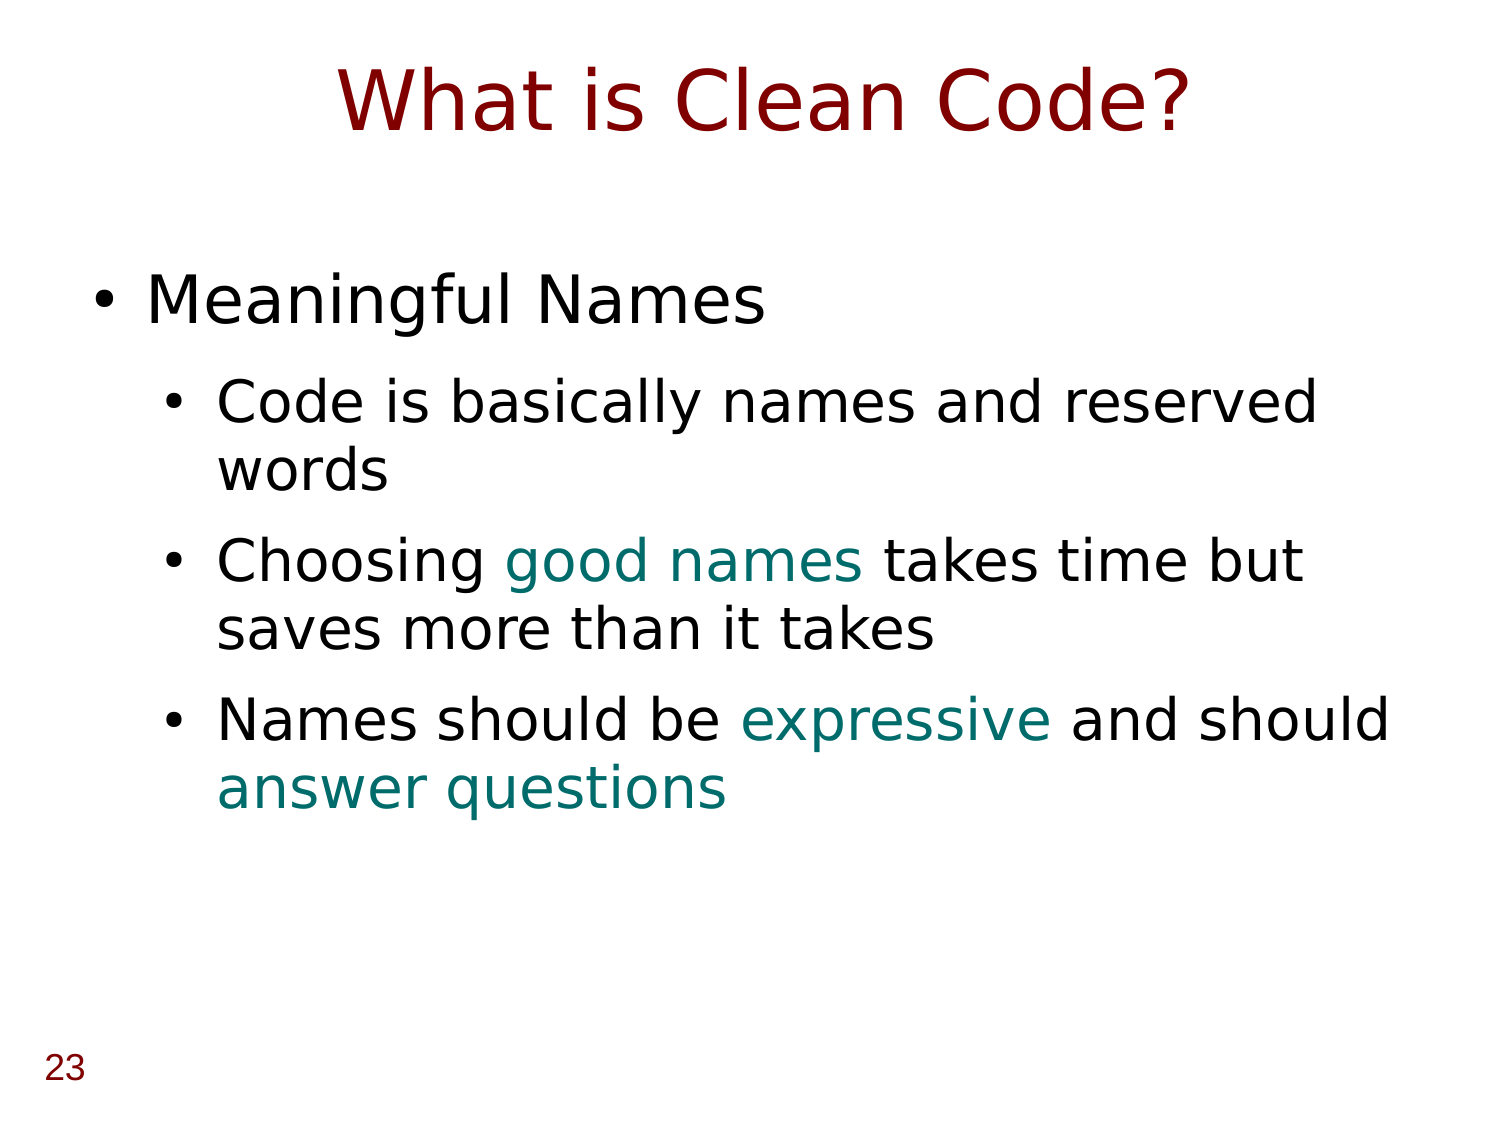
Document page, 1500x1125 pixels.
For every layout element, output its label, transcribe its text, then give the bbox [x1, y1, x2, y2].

list Meaningful Names Code is basically names and reserved words Choosing good names takes time but saves more than it takes Names should be expressive and should answer questions [75, 261, 1447, 1004]
title What is Clean Code? [70, 27, 1459, 178]
